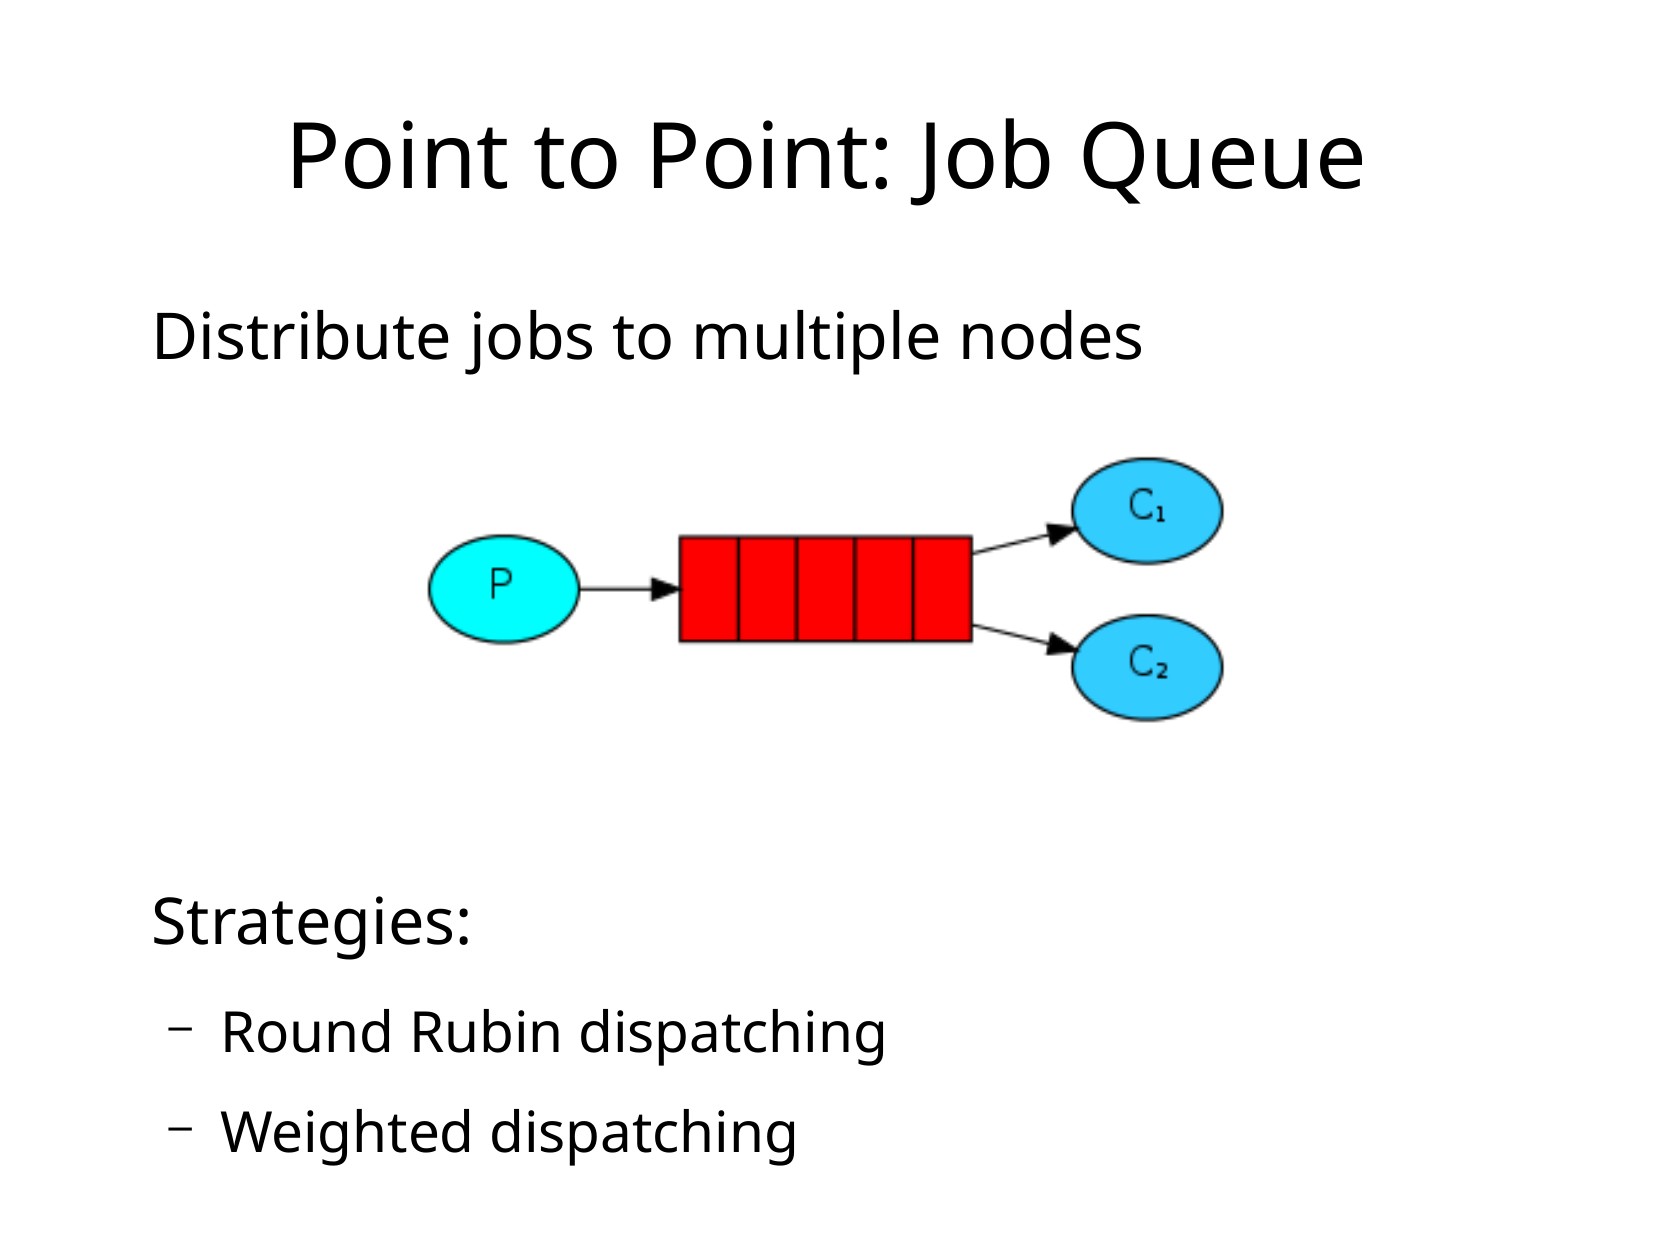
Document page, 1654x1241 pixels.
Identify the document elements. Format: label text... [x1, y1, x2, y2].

picture [419, 448, 1234, 733]
list Distribute jobs to multiple nodes Strategies: Round Rubin dispatching Weighted dispatching [82, 290, 1538, 1171]
title Point to Point: Job Queue [82, 49, 1571, 257]
